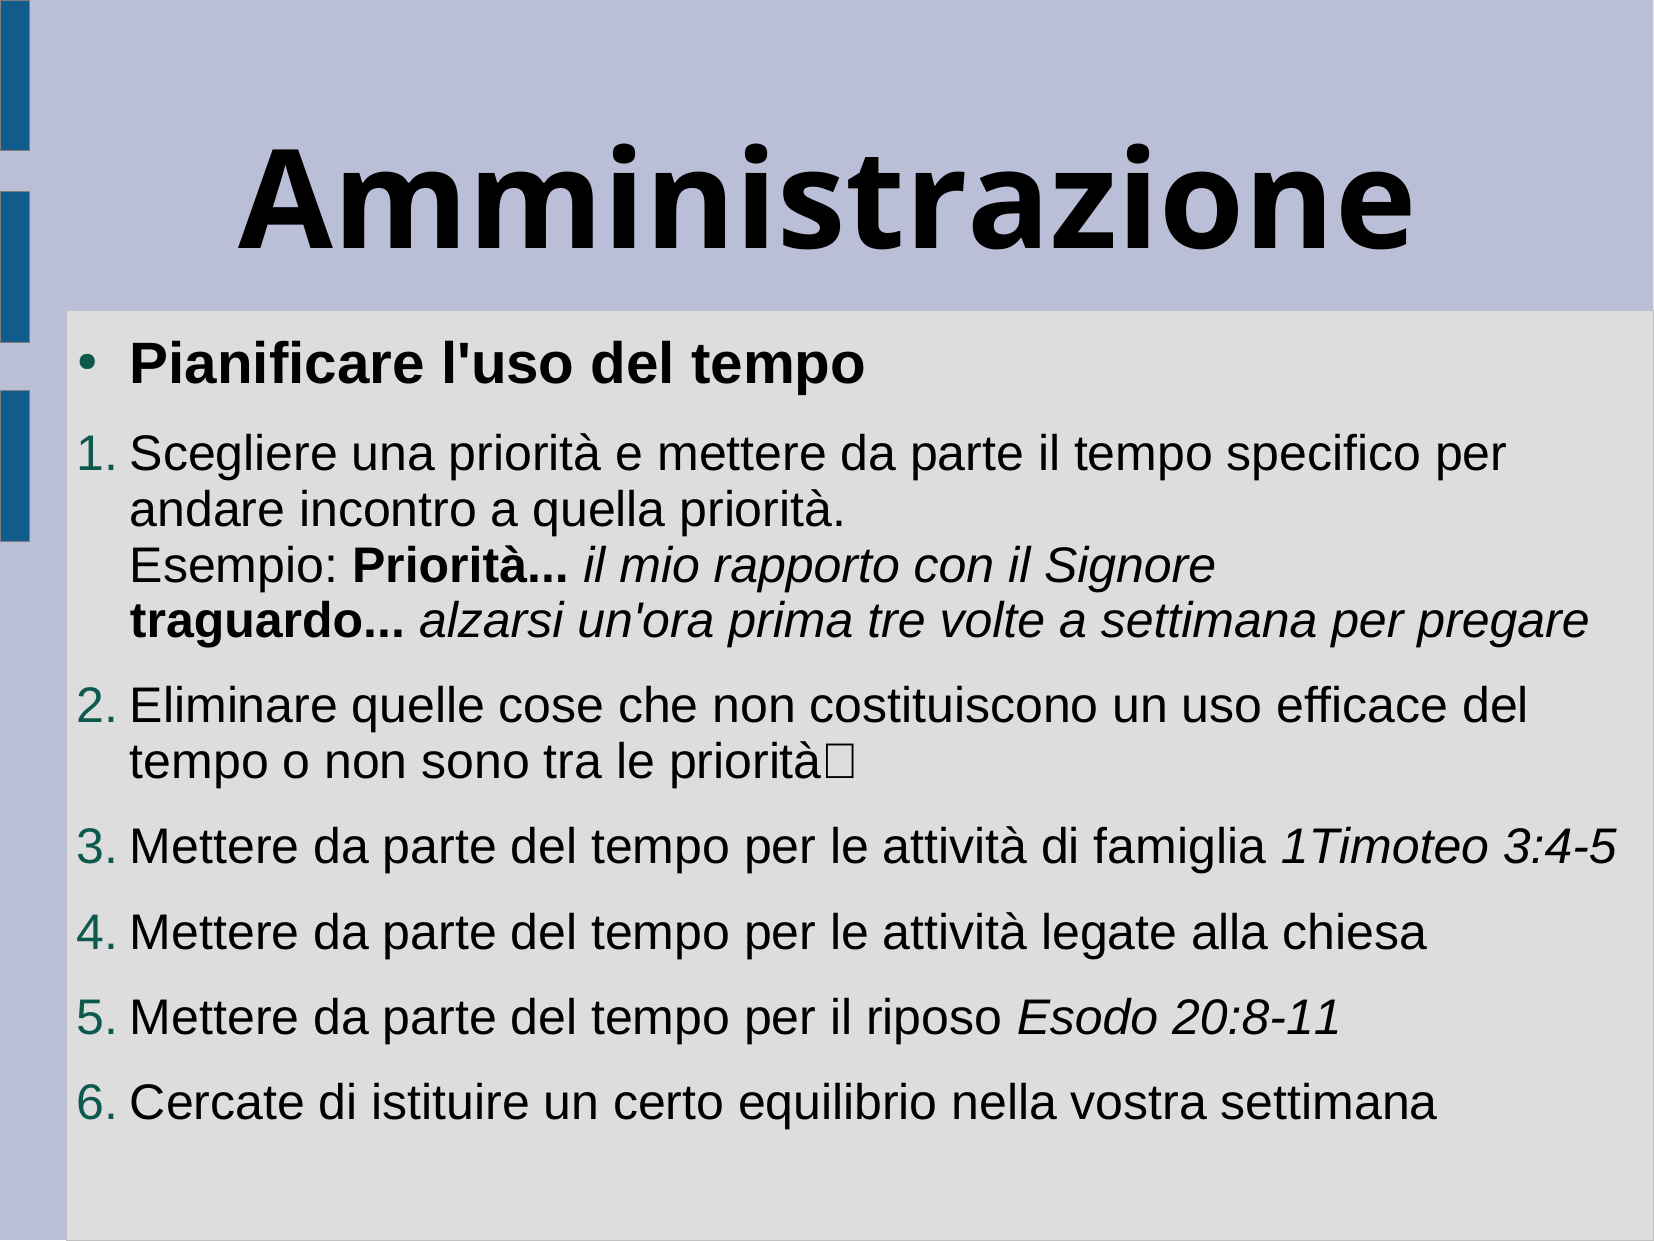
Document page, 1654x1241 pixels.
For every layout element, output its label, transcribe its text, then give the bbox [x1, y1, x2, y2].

list Pianificare l'uso del tempo Scegliere una priorità e mettere da parte il tempo specifico per andare incontro a quella priorità. Esempio: Priorità... il mio rapporto con il Signore traguardo... alzarsi un'ora prima tre volte a settimana per pregare Eliminare quelle cose che non costituiscono un uso efficace del tempo o non sono tra le priorità Mettere da parte del tempo per le attività di famiglia 1Timoteo 3:4-5 Mettere da parte del tempo per le attività legate alla chiesa Mettere da parte del tempo per il riposo Esodo 20:8-11 Cercate di istituire un certo equilibrio nella vostra settimana [59, 330, 1654, 1229]
title Amministrazione [121, 83, 1534, 306]
